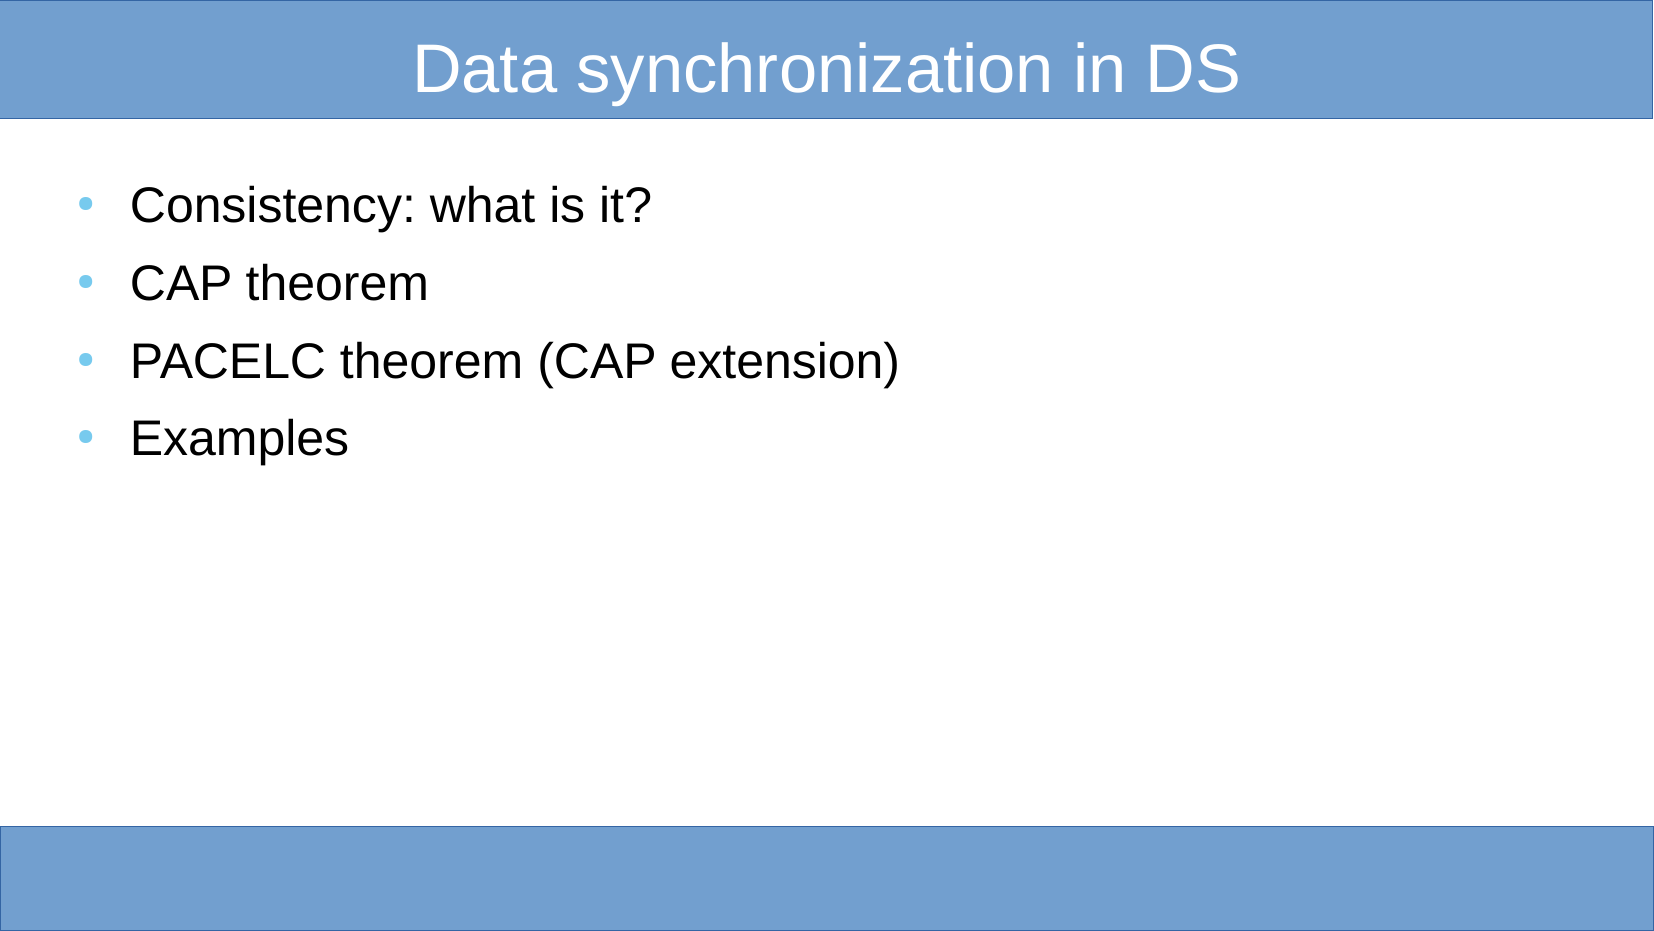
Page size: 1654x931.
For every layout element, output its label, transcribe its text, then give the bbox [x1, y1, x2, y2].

title Data synchronization in DS [59, 29, 1595, 108]
list Consistency: what is it? CAP theorem PACELC theorem (CAP extension) Examples [59, 177, 1595, 768]
